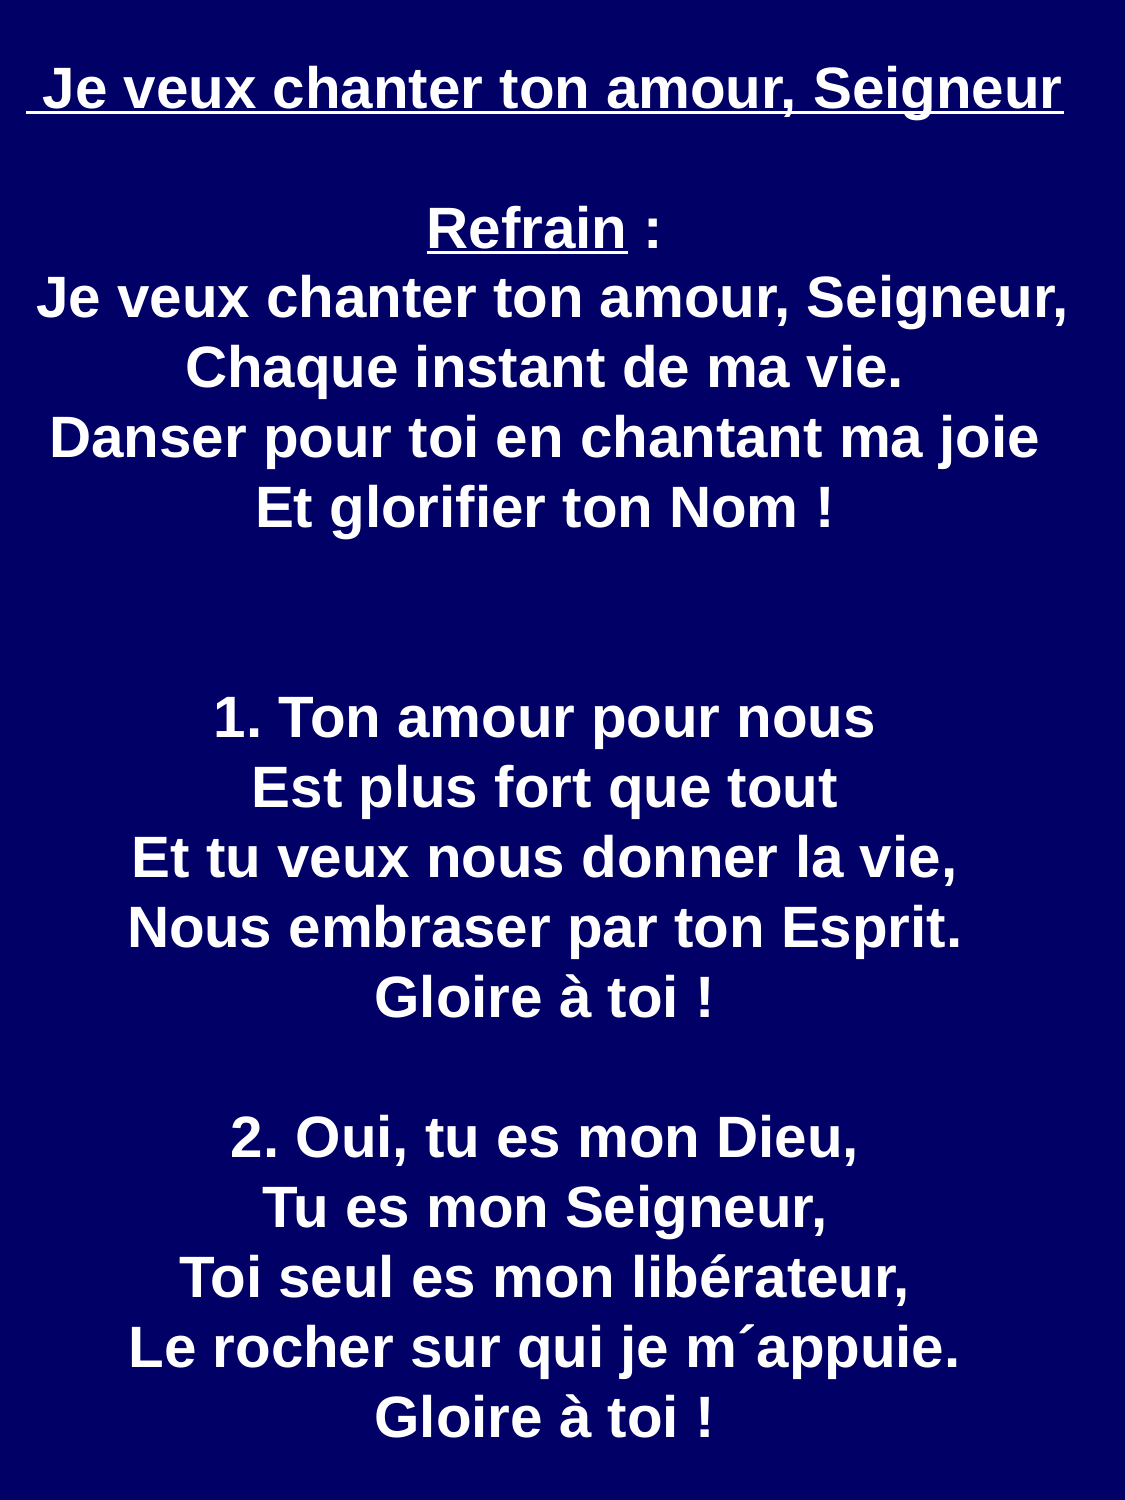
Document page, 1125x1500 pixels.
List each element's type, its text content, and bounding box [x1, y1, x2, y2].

text_box Je veux chanter ton amour, Seigneur Refrain : Je veux chanter ton amour, Seigneur, Chaque instant de ma vie. Danser pour toi en chantant ma joie Et glorifier ton Nom ! 1. Ton amour pour nous Est plus fort que tout Et tu veux nous donner la vie, Nous embraser par ton Esprit. Gloire à toi ! 2. Oui, tu es mon Dieu, Tu es mon Seigneur, Toi seul es mon libérateur, Le rocher sur qui je m´appuie. Gloire à toi ! [5, 42, 1085, 1456]
